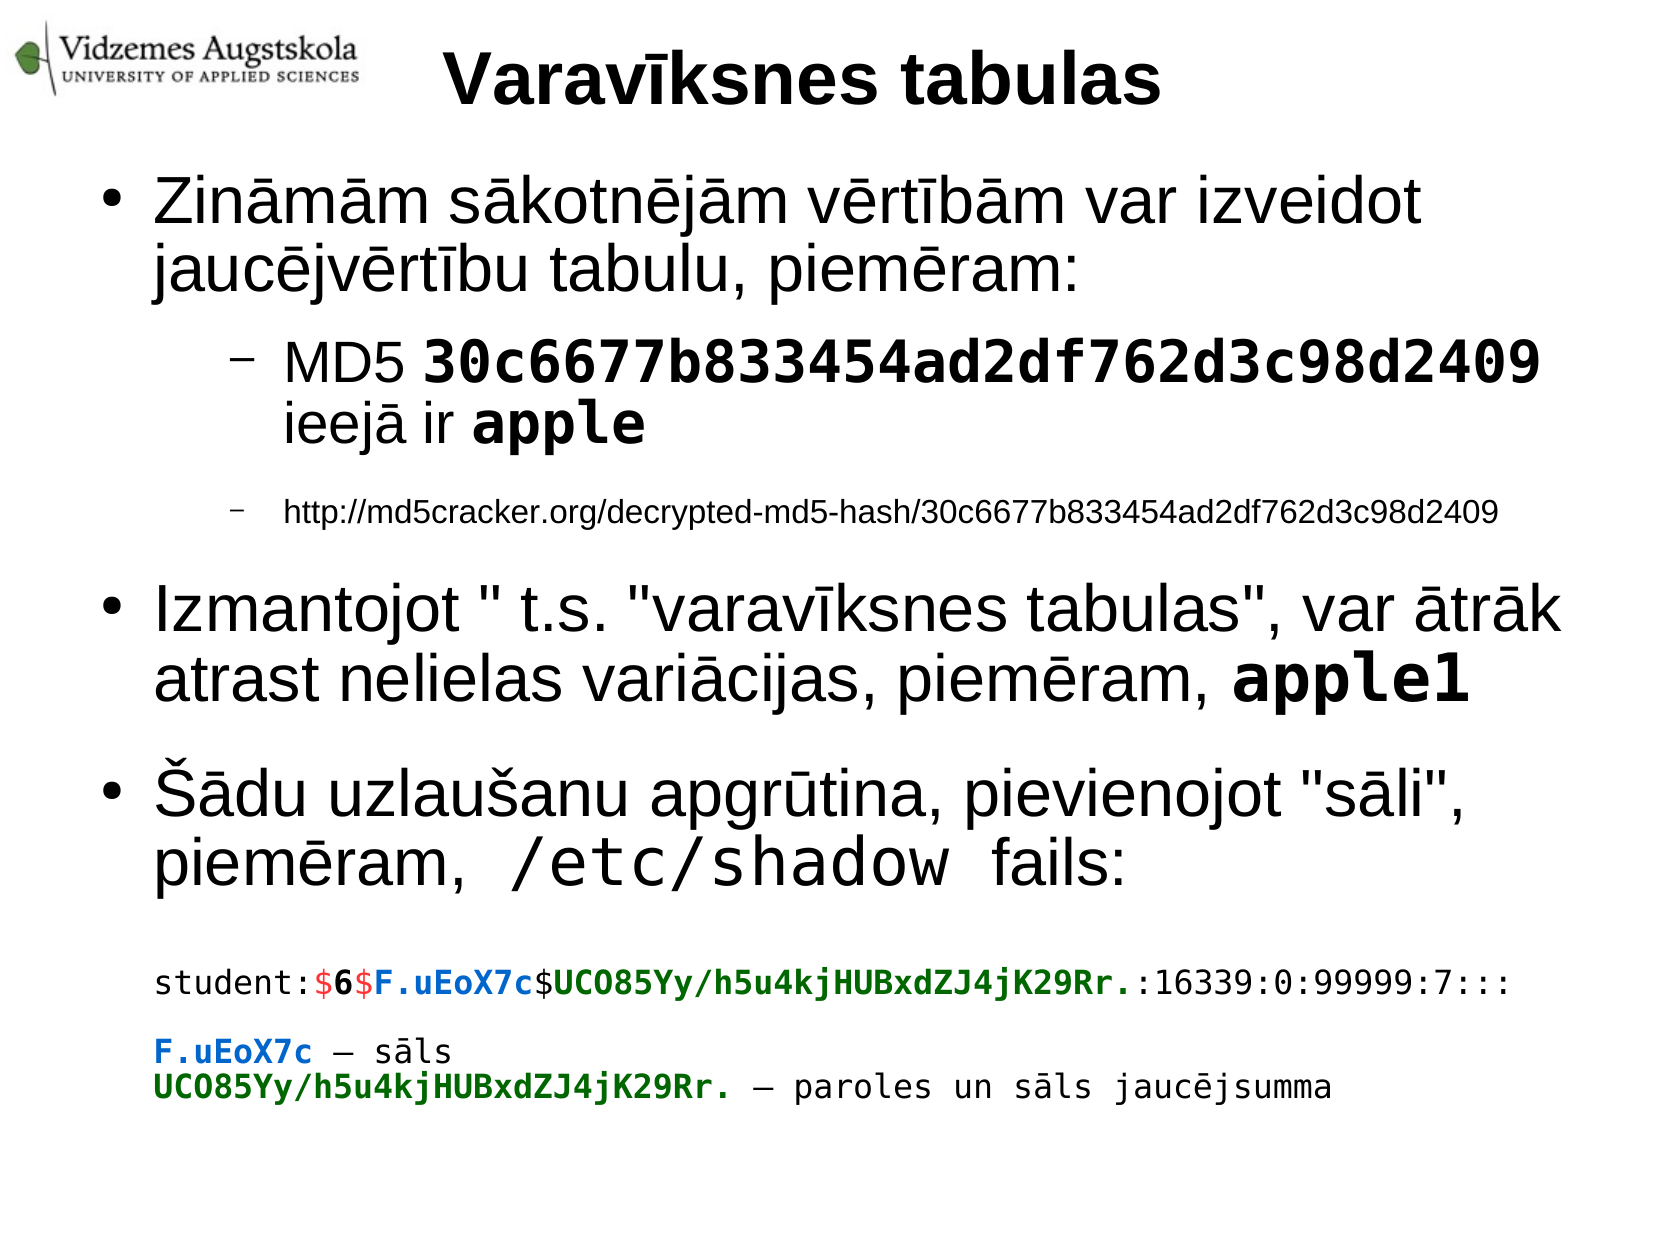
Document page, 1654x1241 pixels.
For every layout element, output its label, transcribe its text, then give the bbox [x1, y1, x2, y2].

list Zināmām sākotnējām vērtībām var izveidot jaucējvērtību tabulu, piemēram: MD5 30c6677b833454ad2df762d3c98d2409 ieejā ir apple http://md5cracker.org/decrypted-md5-hash/30c6677b833454ad2df762d3c98d2409 Izmantojot " t.s. "varavīksnes tabulas", var ātrāk atrast nelielas variācijas, piemēram, apple1 Šādu uzlaušanu apgrūtina, pievienojot "sāli", piemēram, /etc/shadow fails: student:$6$F.uEoX7c$UCO85Yy/h5u4kjHUBxdZJ4jK29Rr.:16339:0:99999:7::: F.uEoX7c — sāls UCO85Yy/h5u4kjHUBxdZJ4jK29Rr. — paroles un sāls jaucējsumma [82, 165, 1607, 1205]
picture [5, 2, 368, 113]
title Varavīksnes tabulas [94, 31, 1512, 130]
